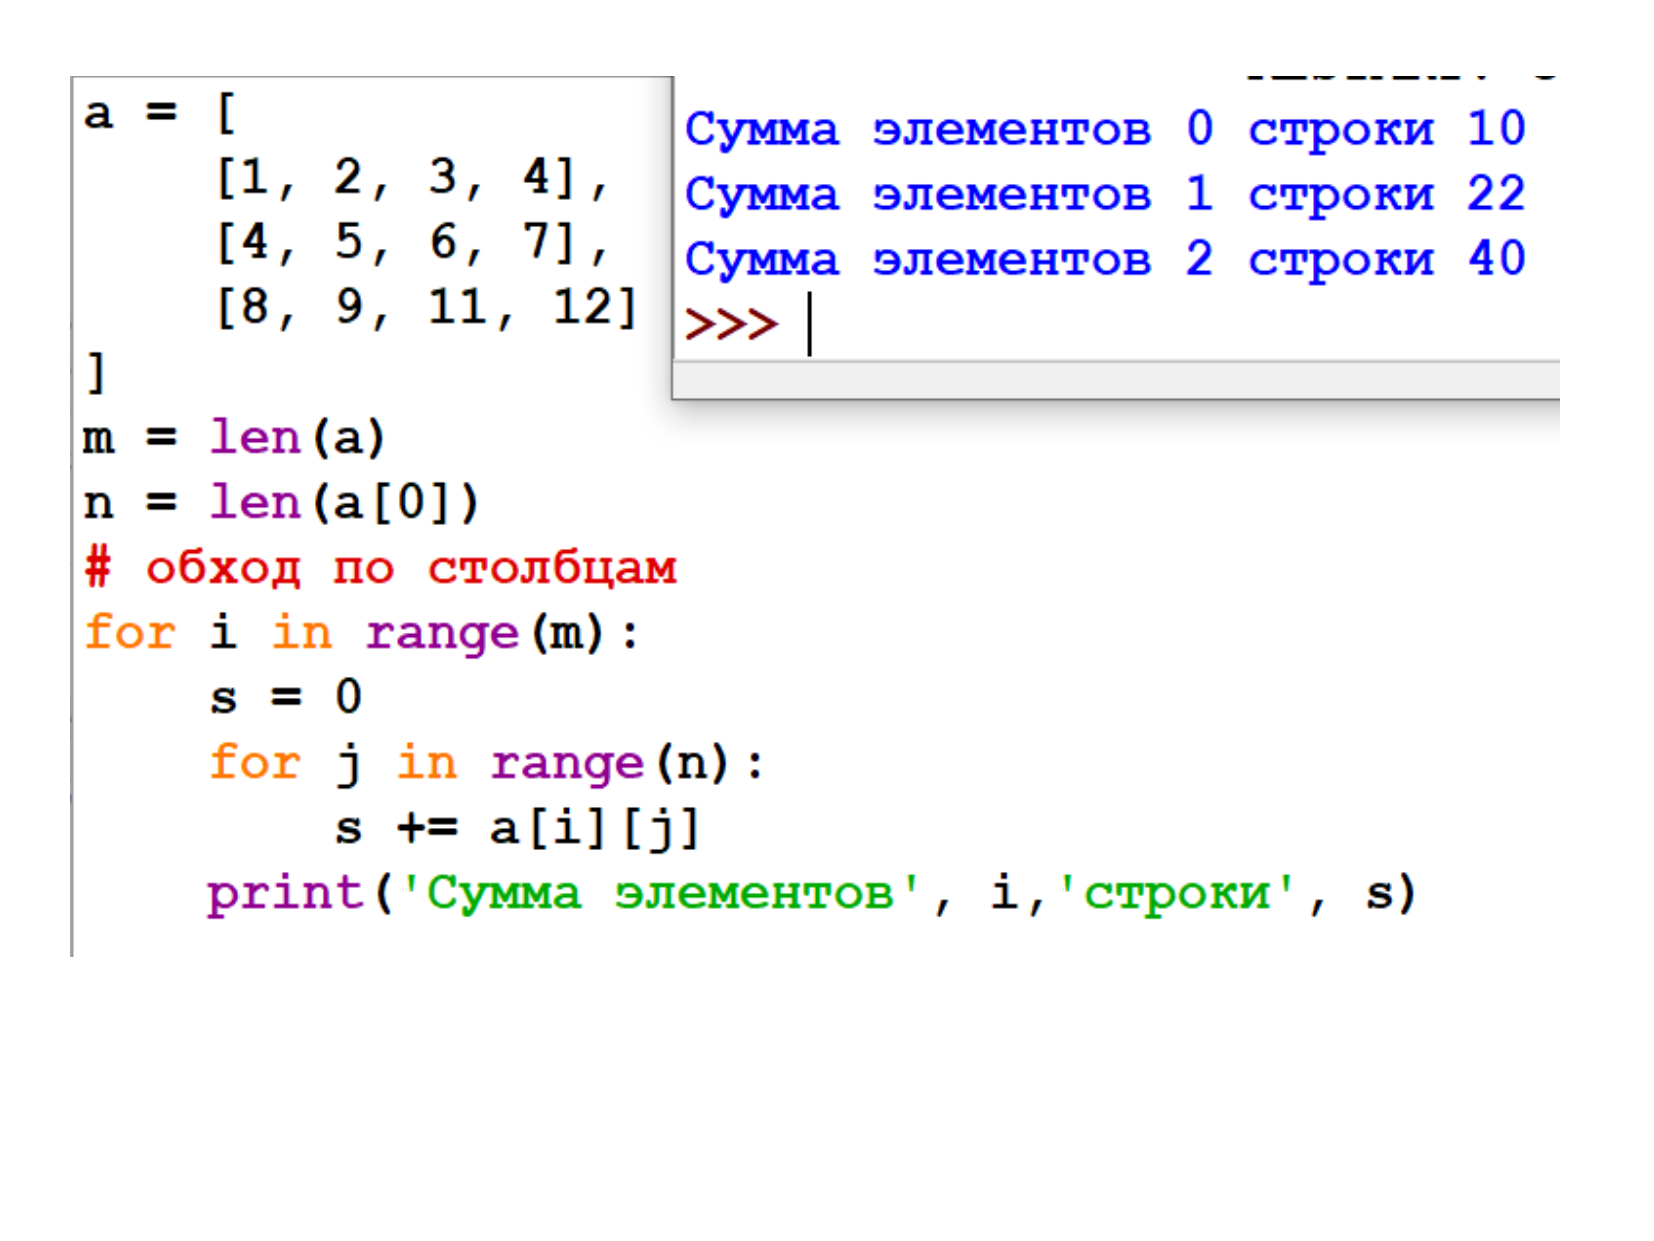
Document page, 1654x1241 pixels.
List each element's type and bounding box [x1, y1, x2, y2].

picture [70, 76, 1560, 957]
